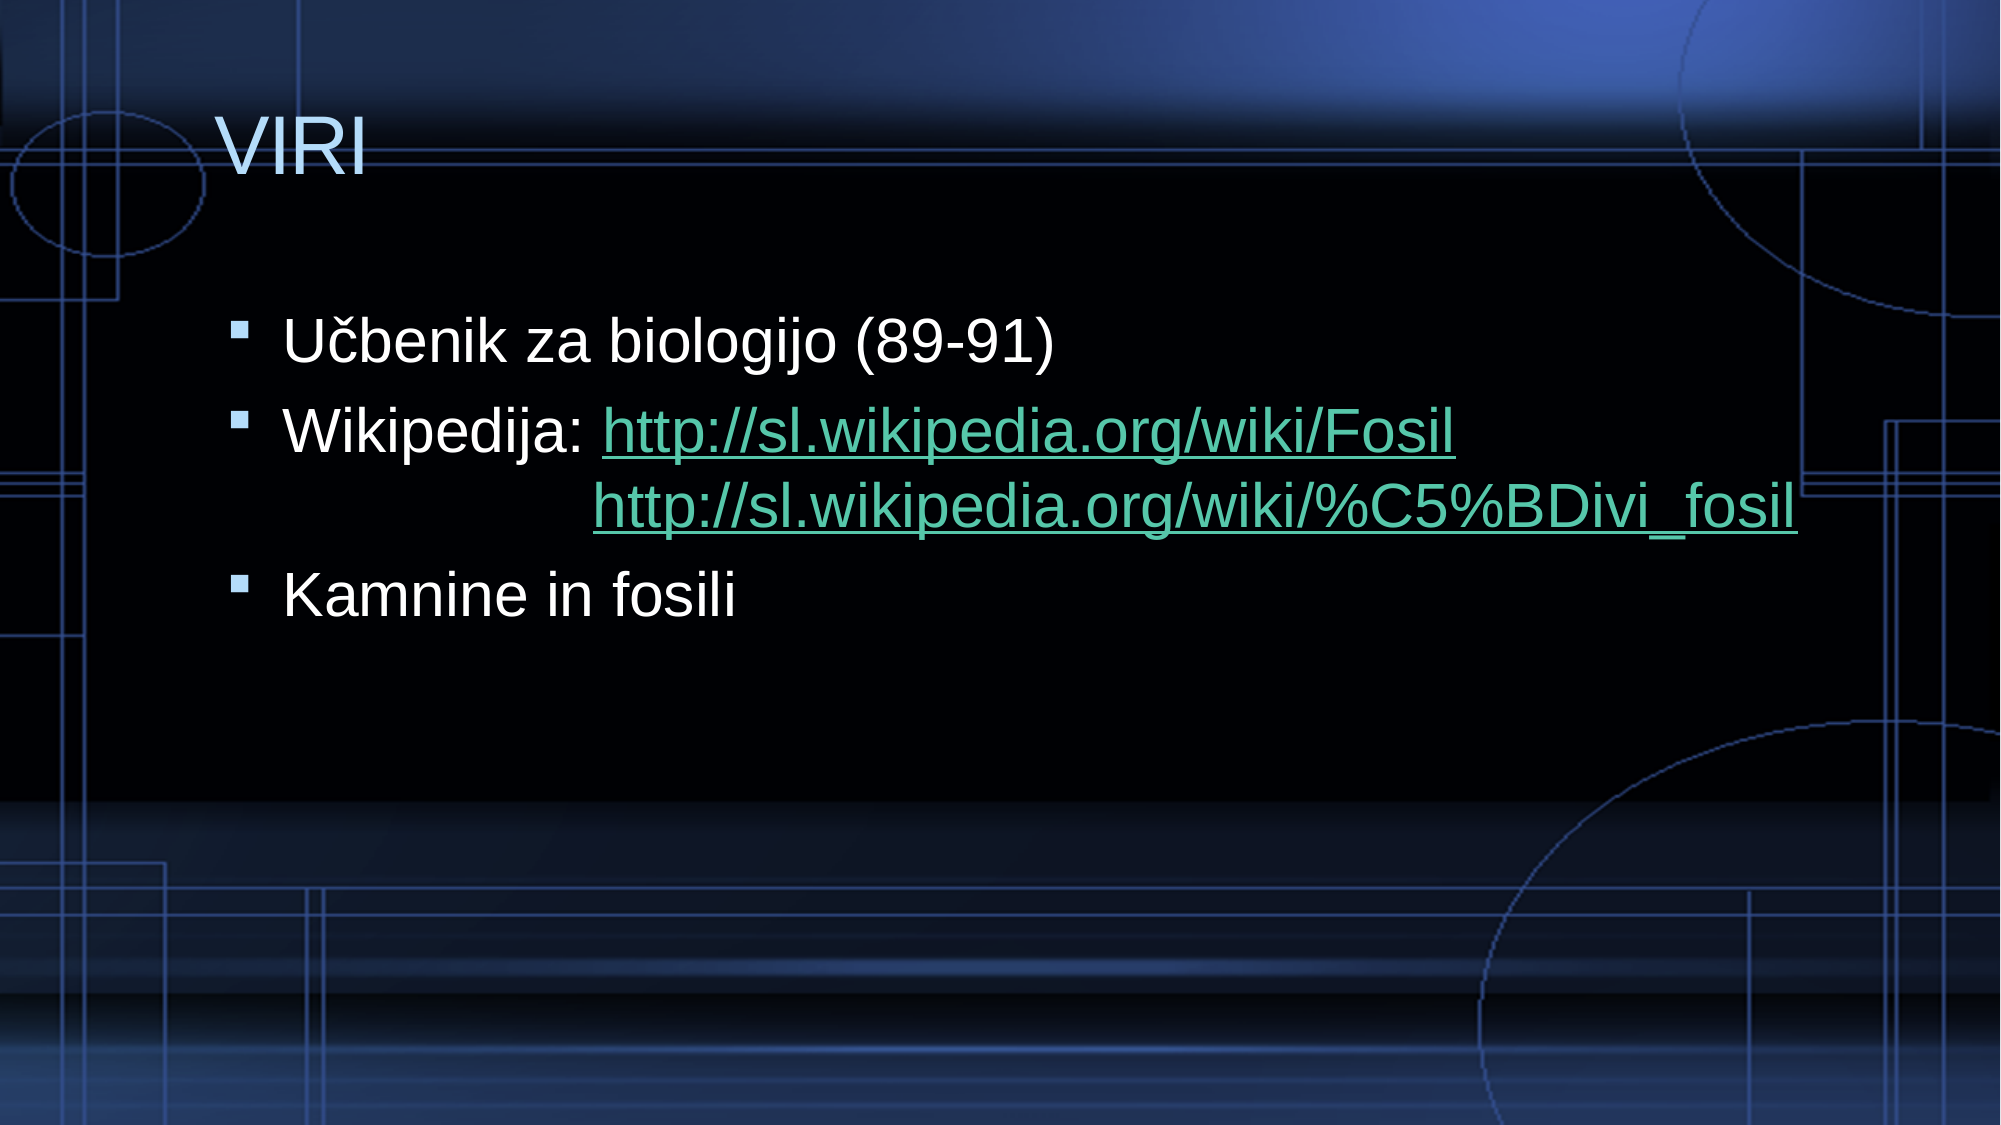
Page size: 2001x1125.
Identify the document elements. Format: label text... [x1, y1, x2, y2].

title VIRI [200, 84, 1900, 235]
picture [0, 0, 2001, 1125]
list Učbenik za biologijo (89-91) Wikipedija: http://sl.wikipedia.org/wiki/Fosil http://sl.wikipedia.org/wiki/%C5%BDivi_fosil Kamnine in fosili [200, 292, 1900, 1043]
